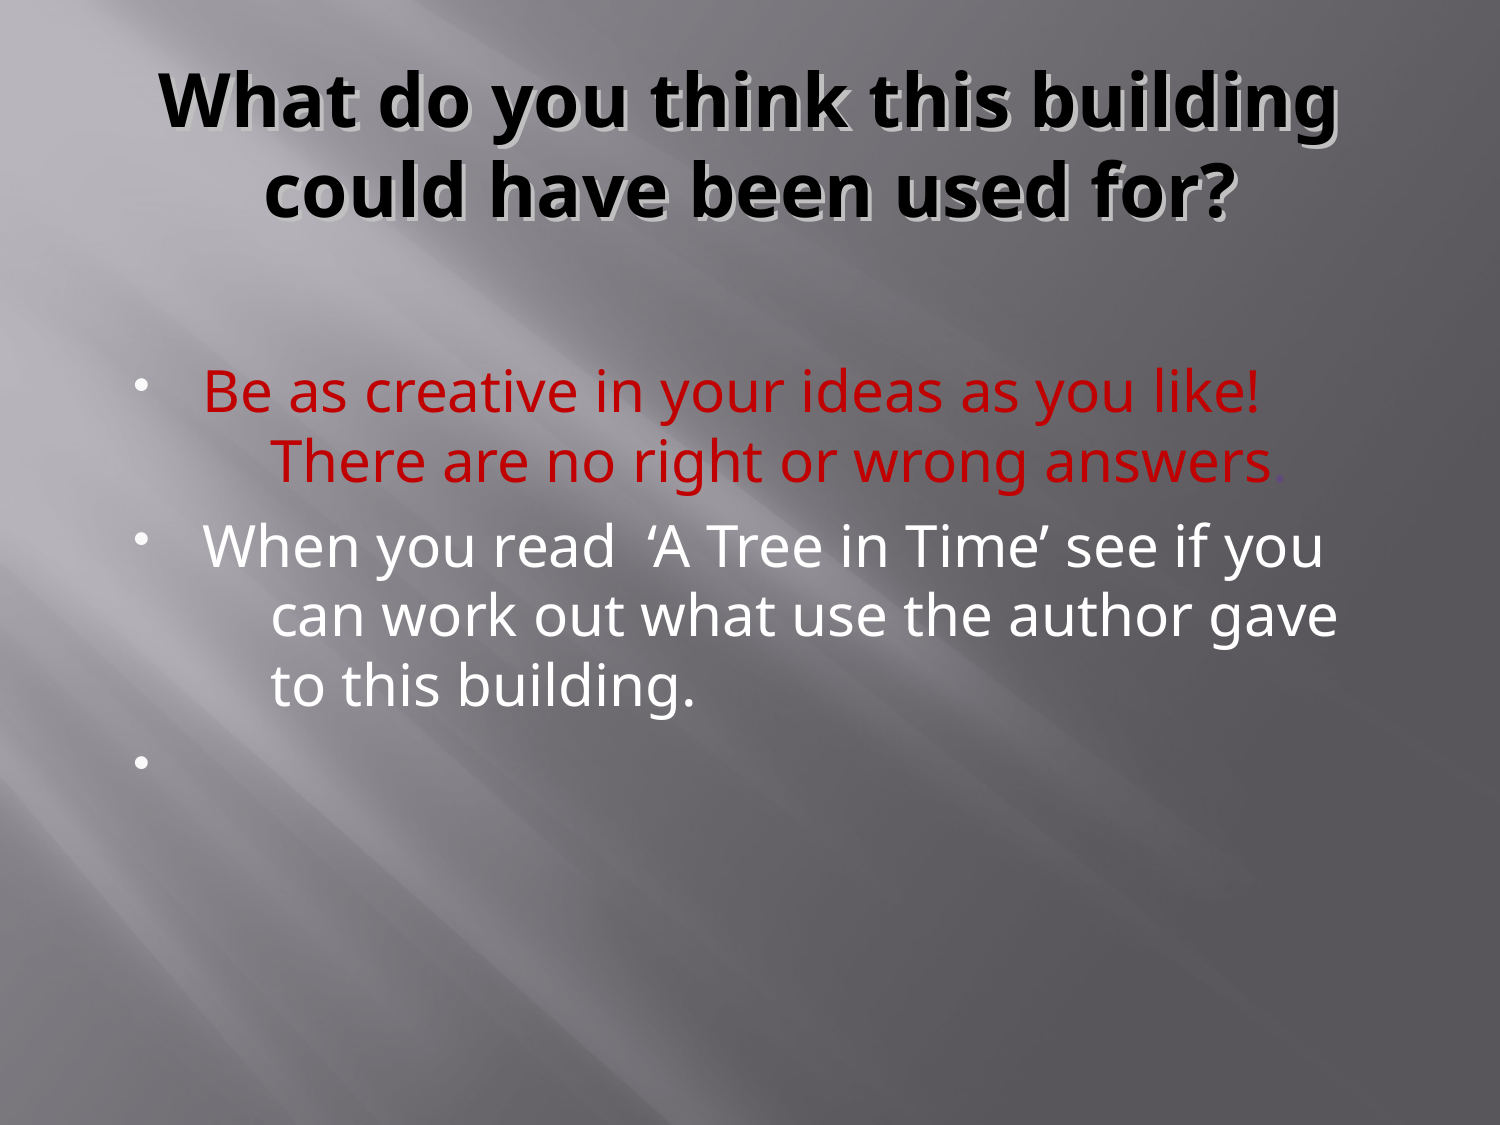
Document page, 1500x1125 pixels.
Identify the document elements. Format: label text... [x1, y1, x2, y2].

title What do you think this building could have been used for? [75, 45, 1426, 233]
list Be as creative in your ideas as you like! There are no right or wrong answers. When you read ‘A Tree in Time’ see if you can work out what use the author gave to this building. [75, 262, 1426, 1036]
